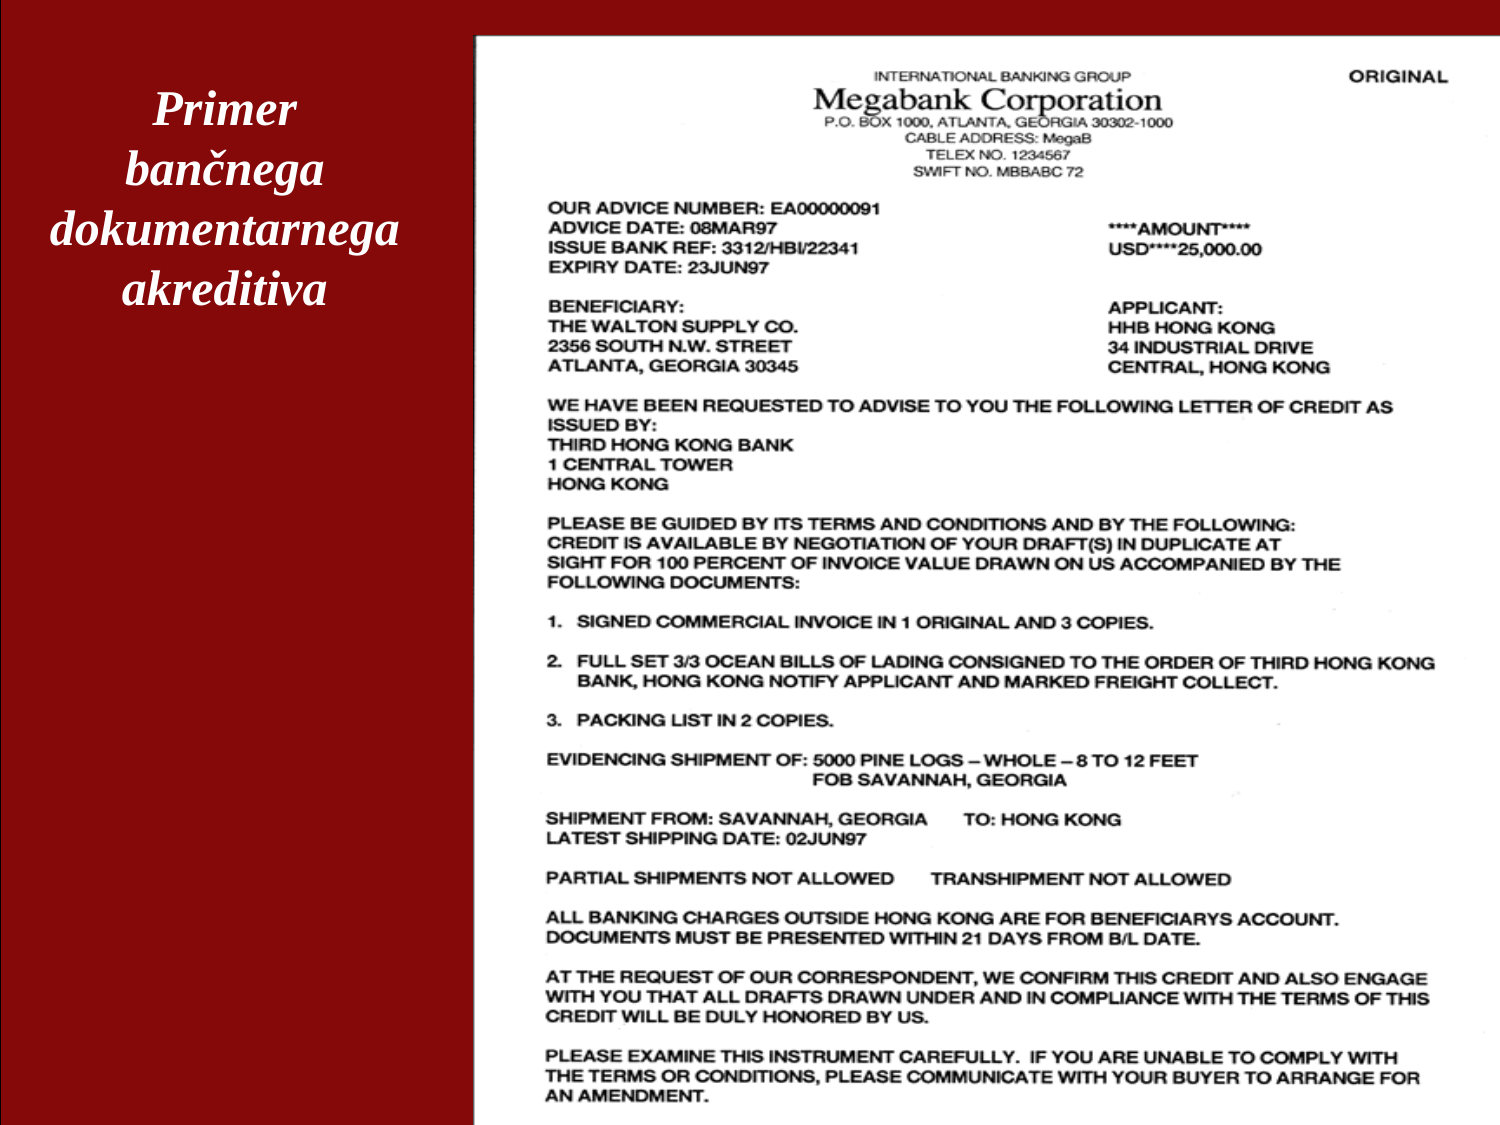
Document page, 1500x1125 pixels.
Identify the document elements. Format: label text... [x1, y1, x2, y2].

text_box [0, 0, 1500, 1125]
text_box Primer bančnega dokumentarnega akreditiva [34, 67, 428, 324]
picture [473, 35, 1500, 1125]
